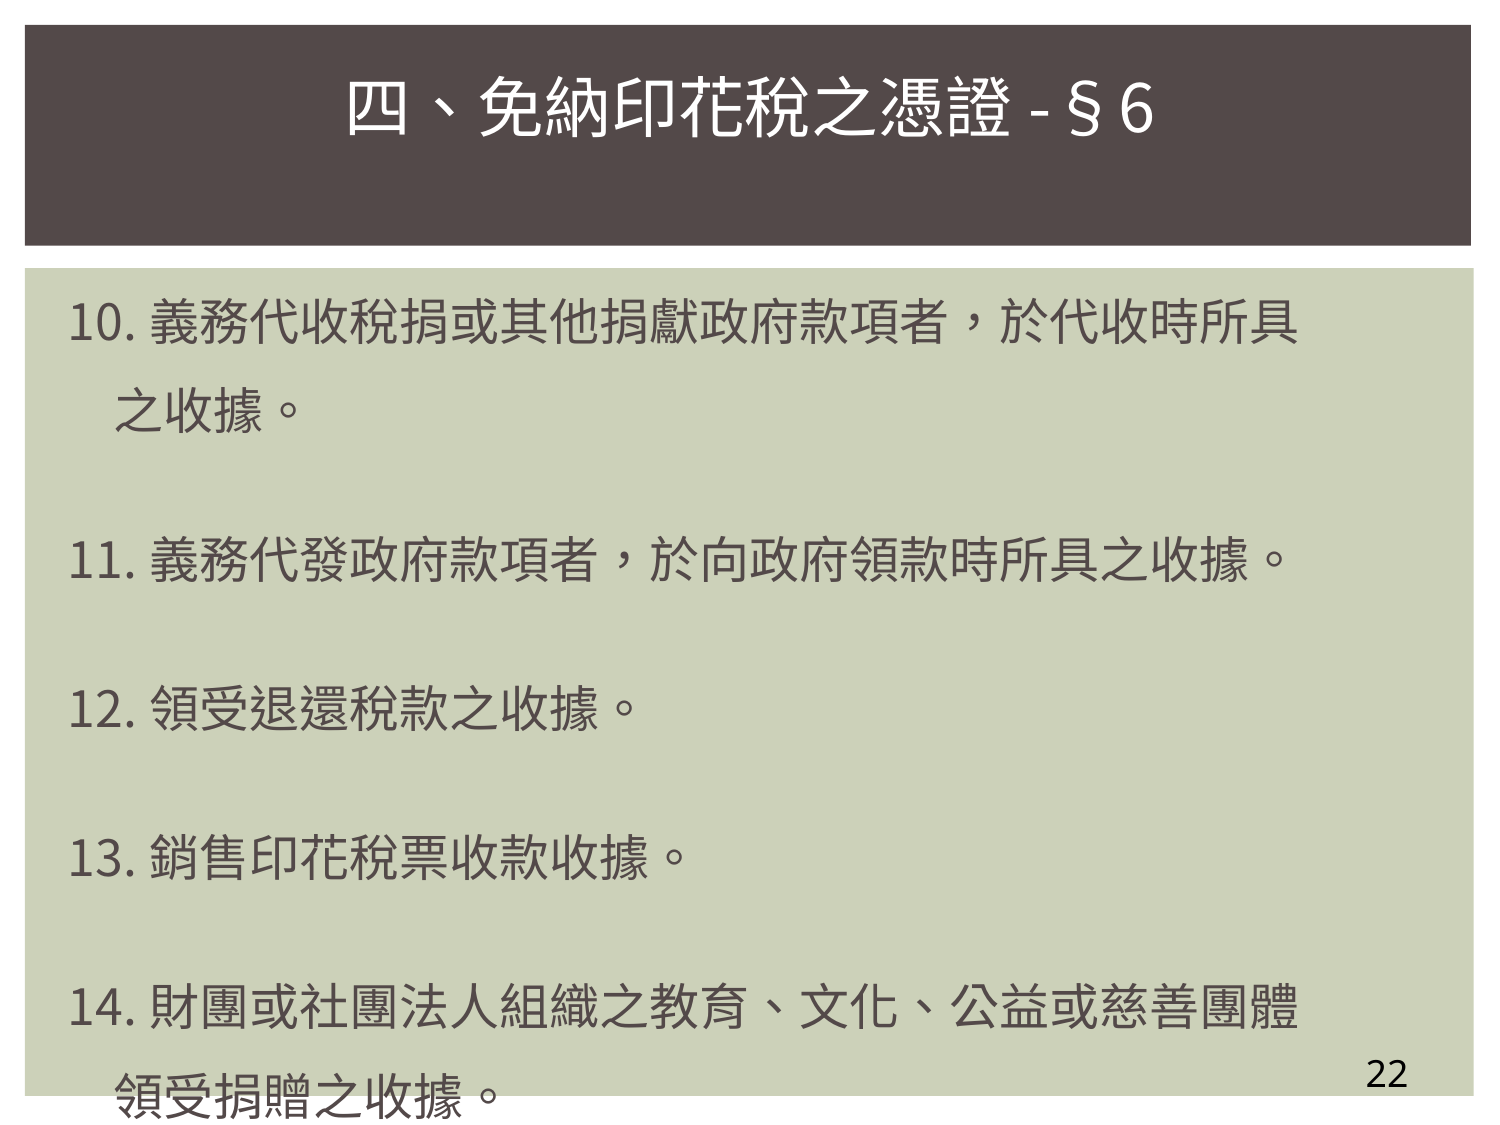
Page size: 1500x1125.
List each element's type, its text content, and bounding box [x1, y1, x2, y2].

list 10.義務代收稅捐或其他捐獻政府款項者，於代收時所具 之收據。 11.義務代發政府款項者，於向政府領款時所具之收據。 12.領受退還稅款之收據。 13.銷售印花稅票收款收據。 14.財團或社團法人組織之教育、文化、公益或慈善團體 領受捐贈之收據。 15.農田水利會收取會員水利費收據。 16.建造或檢修航行於國際航線船舶所訂之契約。 [53, 282, 1436, 1083]
slide_number <編號> [1350, 1042, 1447, 1088]
title 四、免納印花稅之憑證-§6 [62, 58, 1438, 232]
